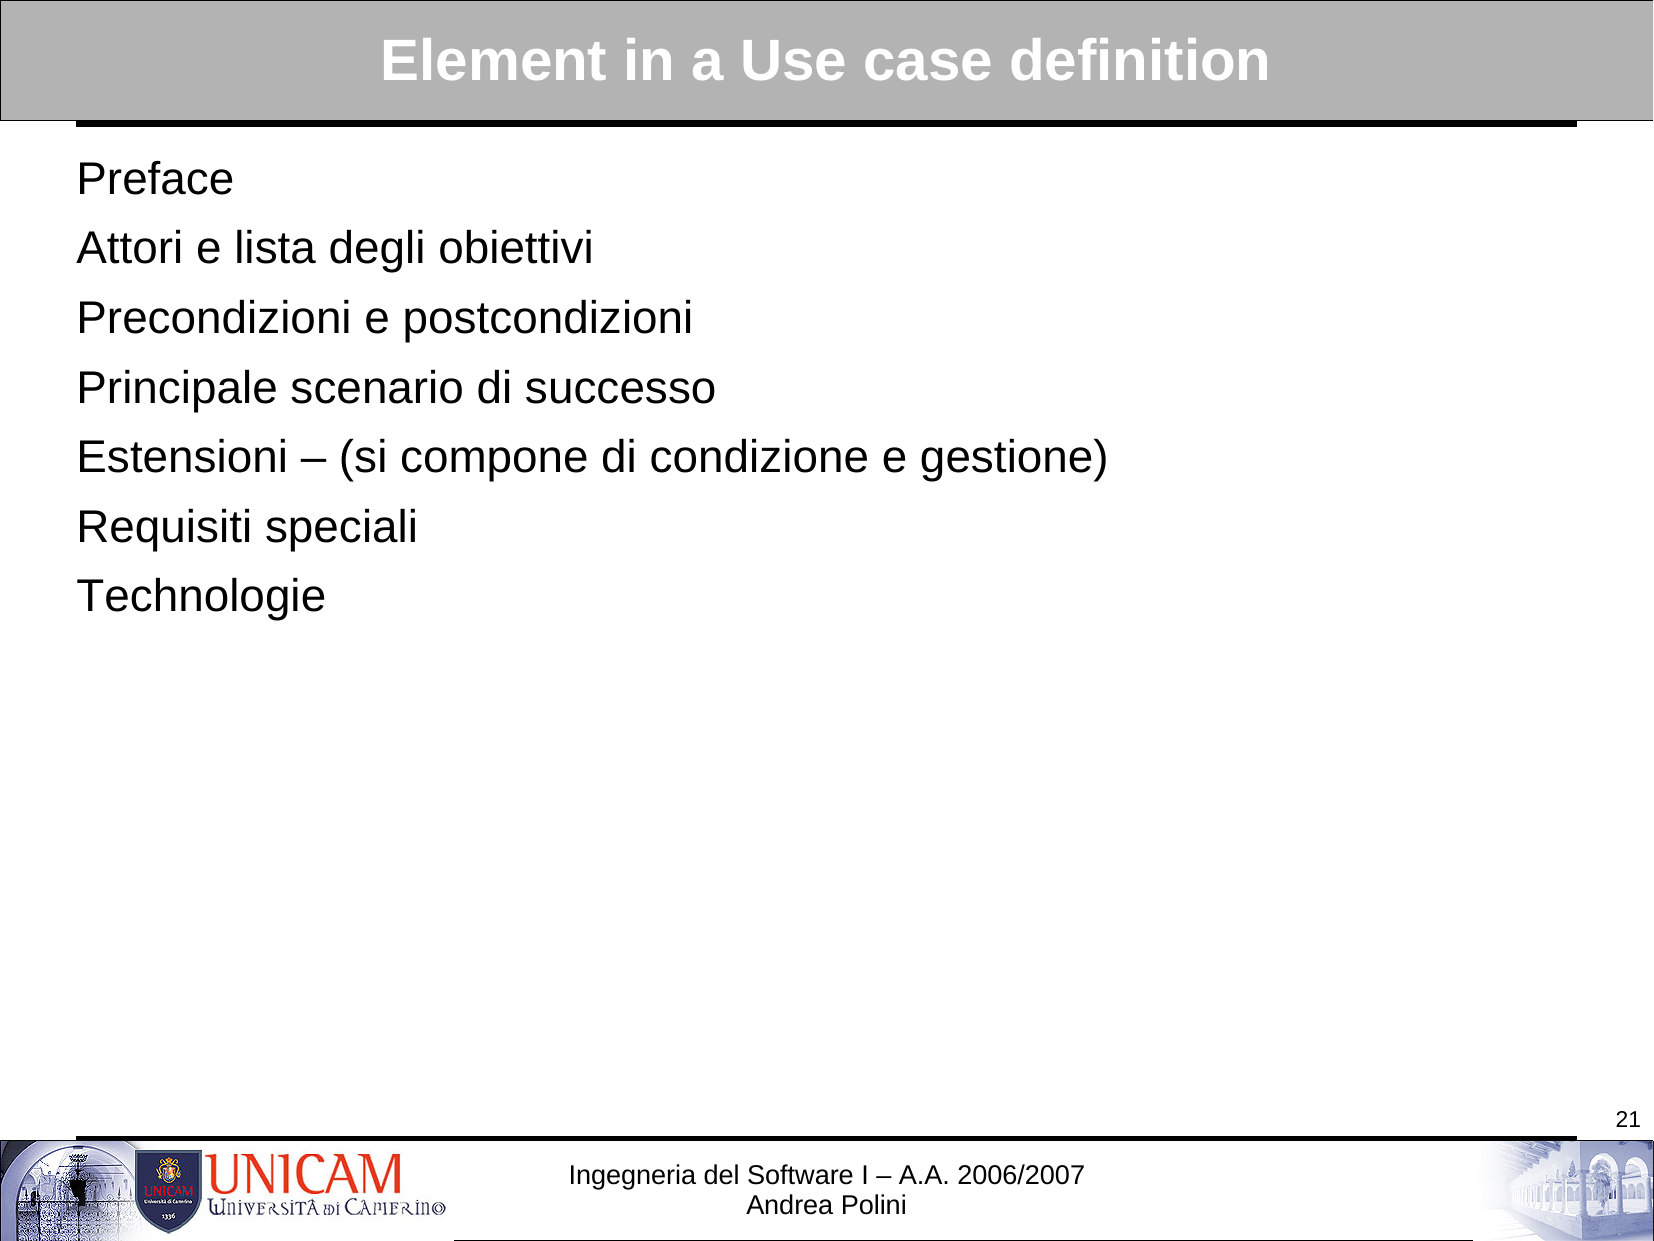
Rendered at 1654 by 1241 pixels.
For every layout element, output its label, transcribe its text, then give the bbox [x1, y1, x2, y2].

picture [0, 1141, 454, 1241]
list Preface Attori e lista degli obiettivi Precondizioni e postcondizioni Principale scenario di successo Estensioni – (si compone di condizione e gestione) Requisiti speciali Technologie [76, 152, 1577, 757]
picture [1473, 1141, 1654, 1241]
title Element in a Use case definition [0, 0, 1653, 121]
